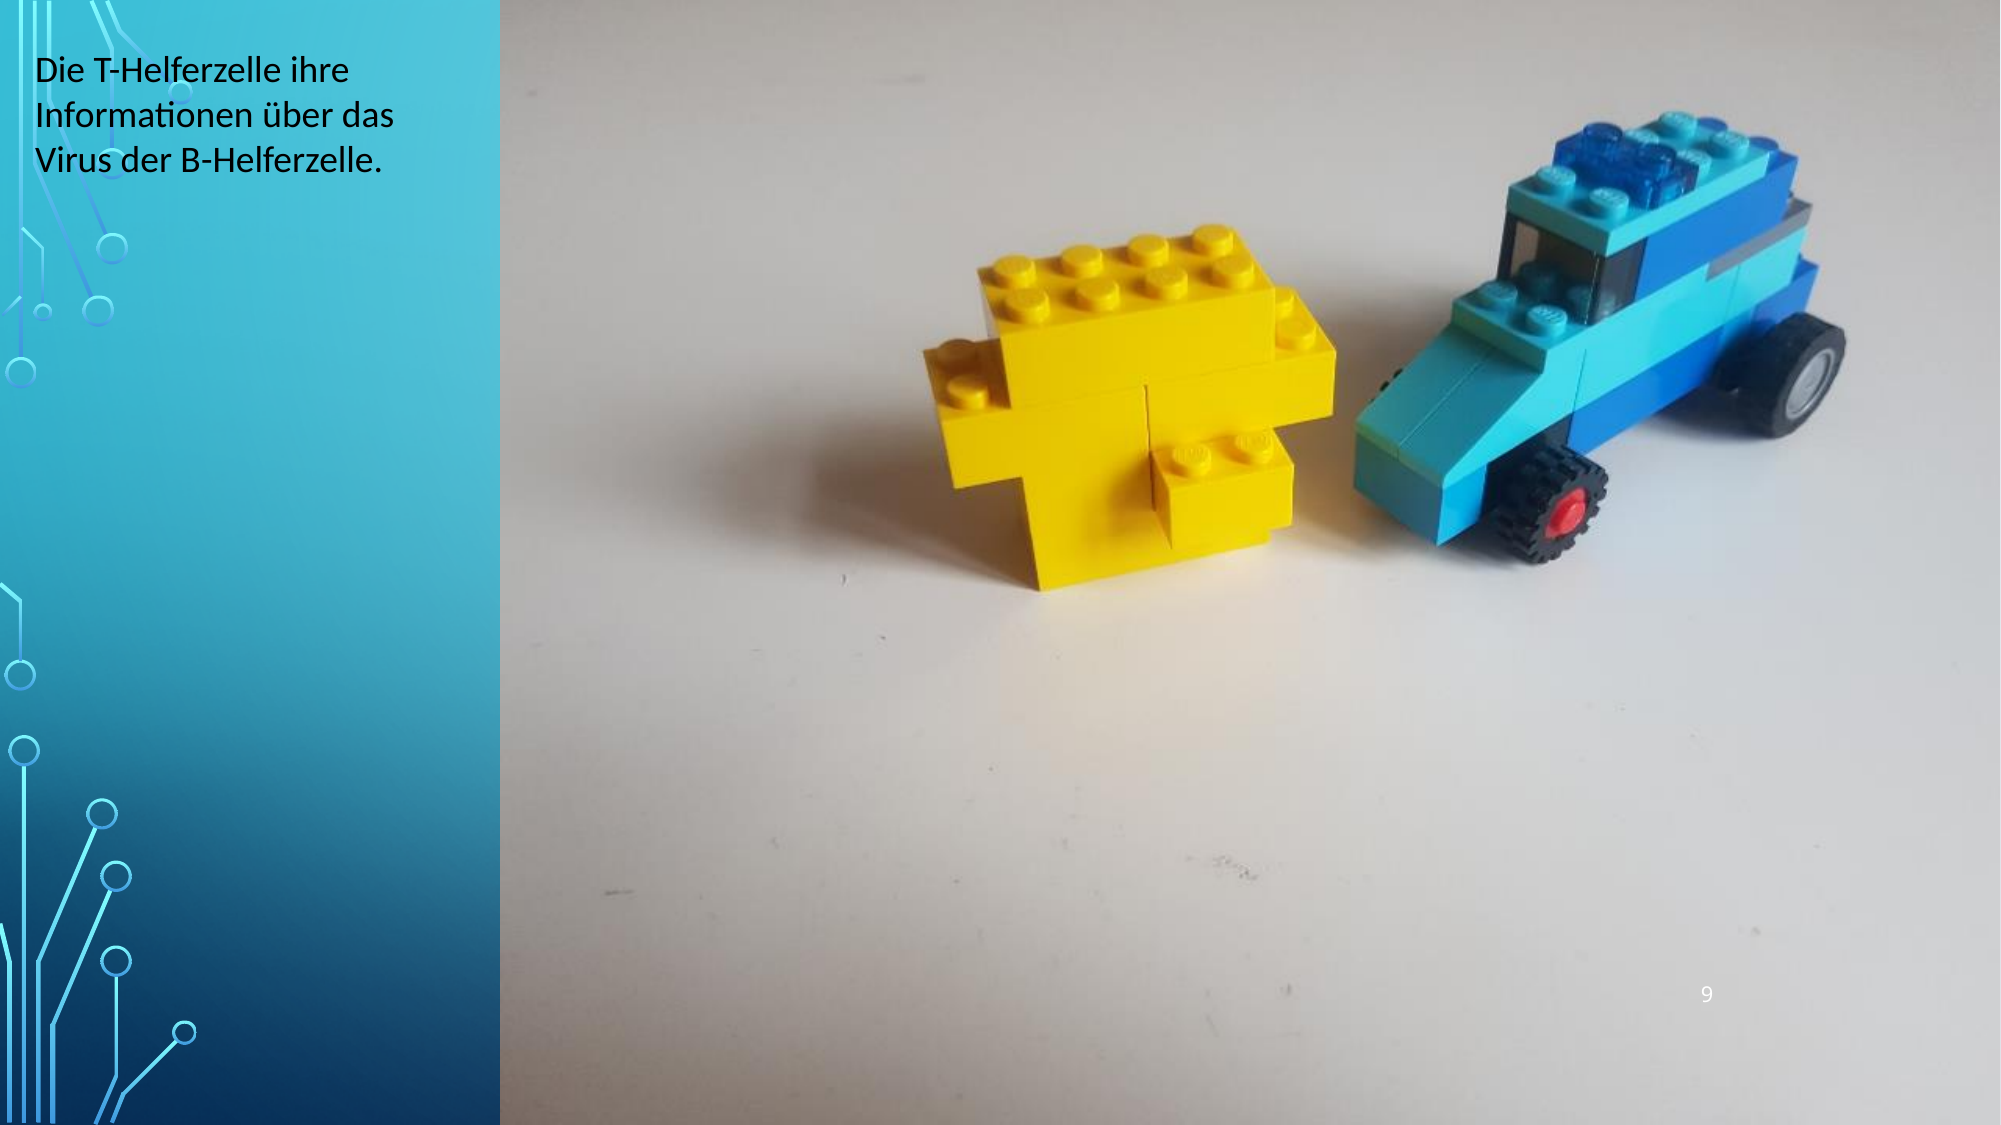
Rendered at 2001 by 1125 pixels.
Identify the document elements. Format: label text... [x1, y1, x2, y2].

text_box Die T-Helferzelle ihre Informationen über das Virus der B-Helferzelle. [20, 37, 466, 189]
picture [500, 0, 2000, 1125]
text_box [1685, 965, 1813, 1025]
